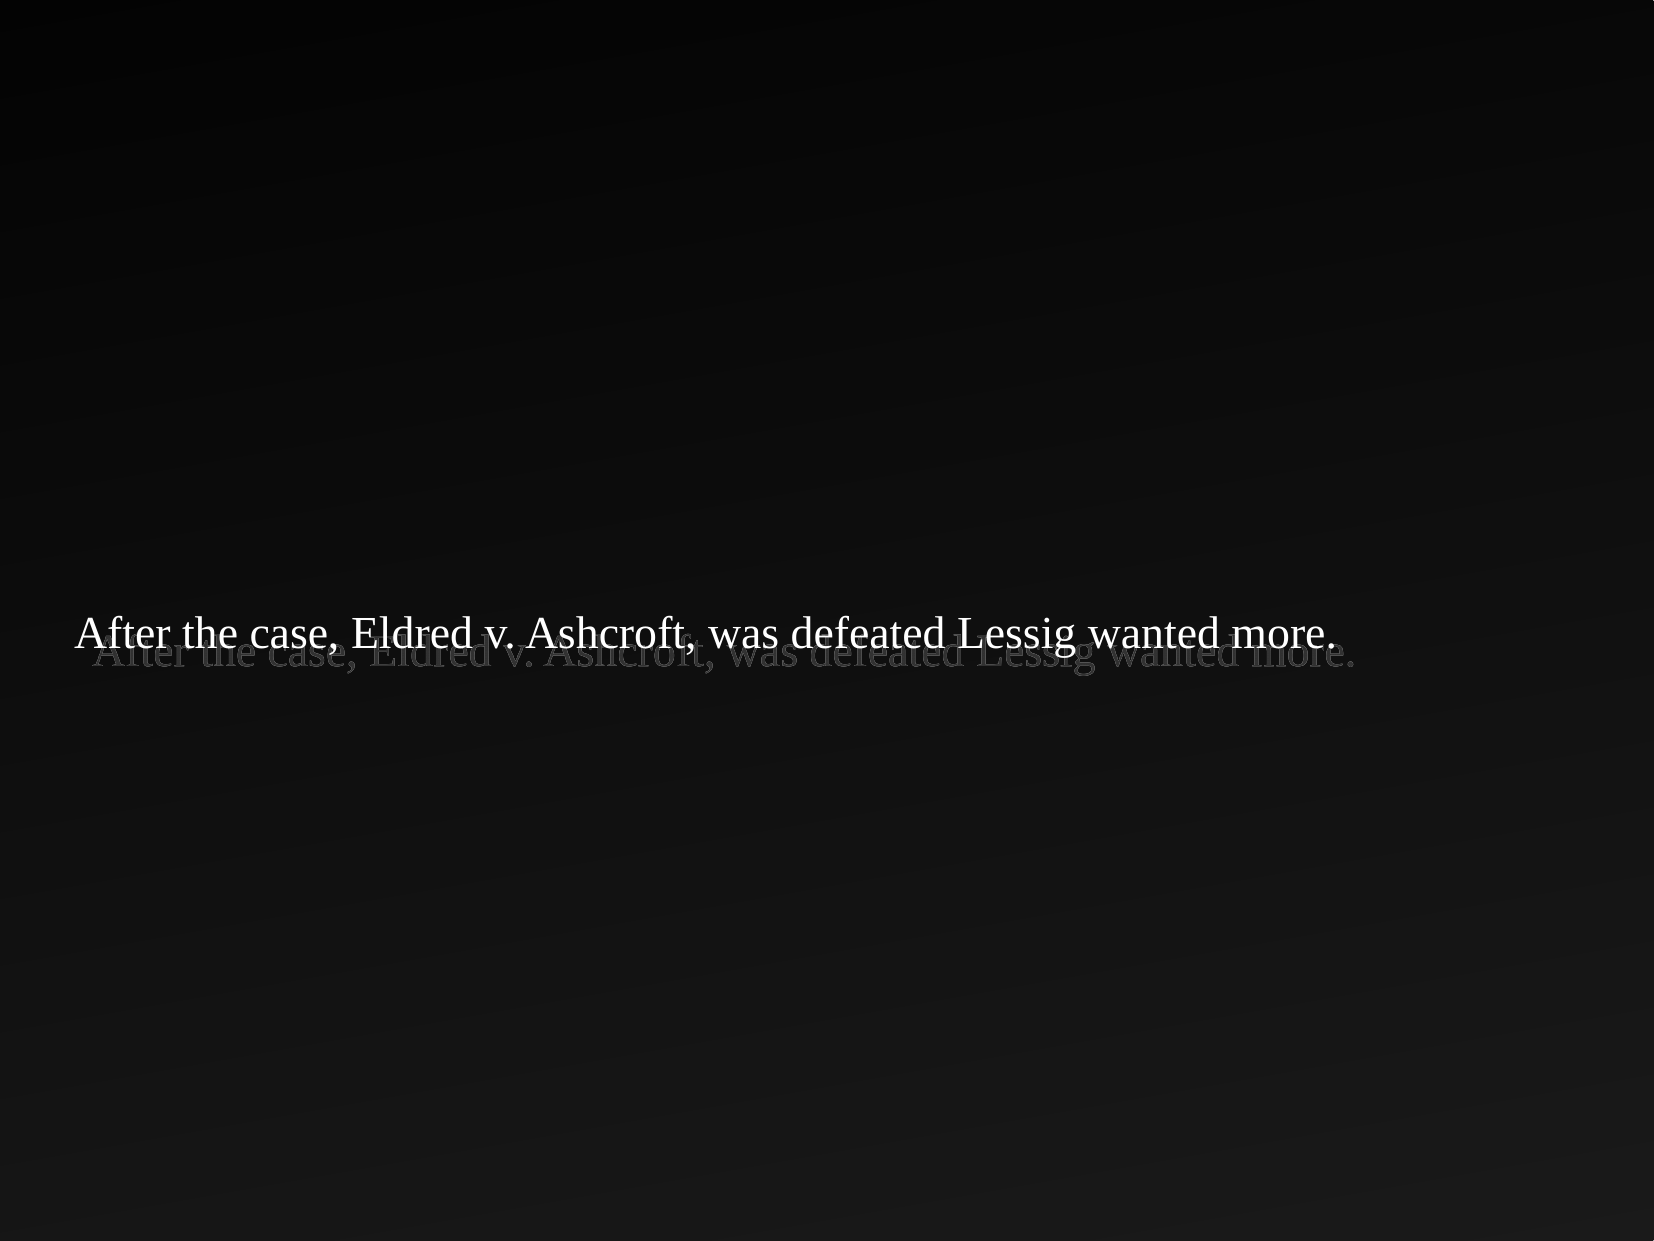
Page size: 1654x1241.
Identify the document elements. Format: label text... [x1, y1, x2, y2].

text_box After the case, Eldred v. Ashcroft, was defeated Lessig wanted more. [59, 600, 1353, 666]
